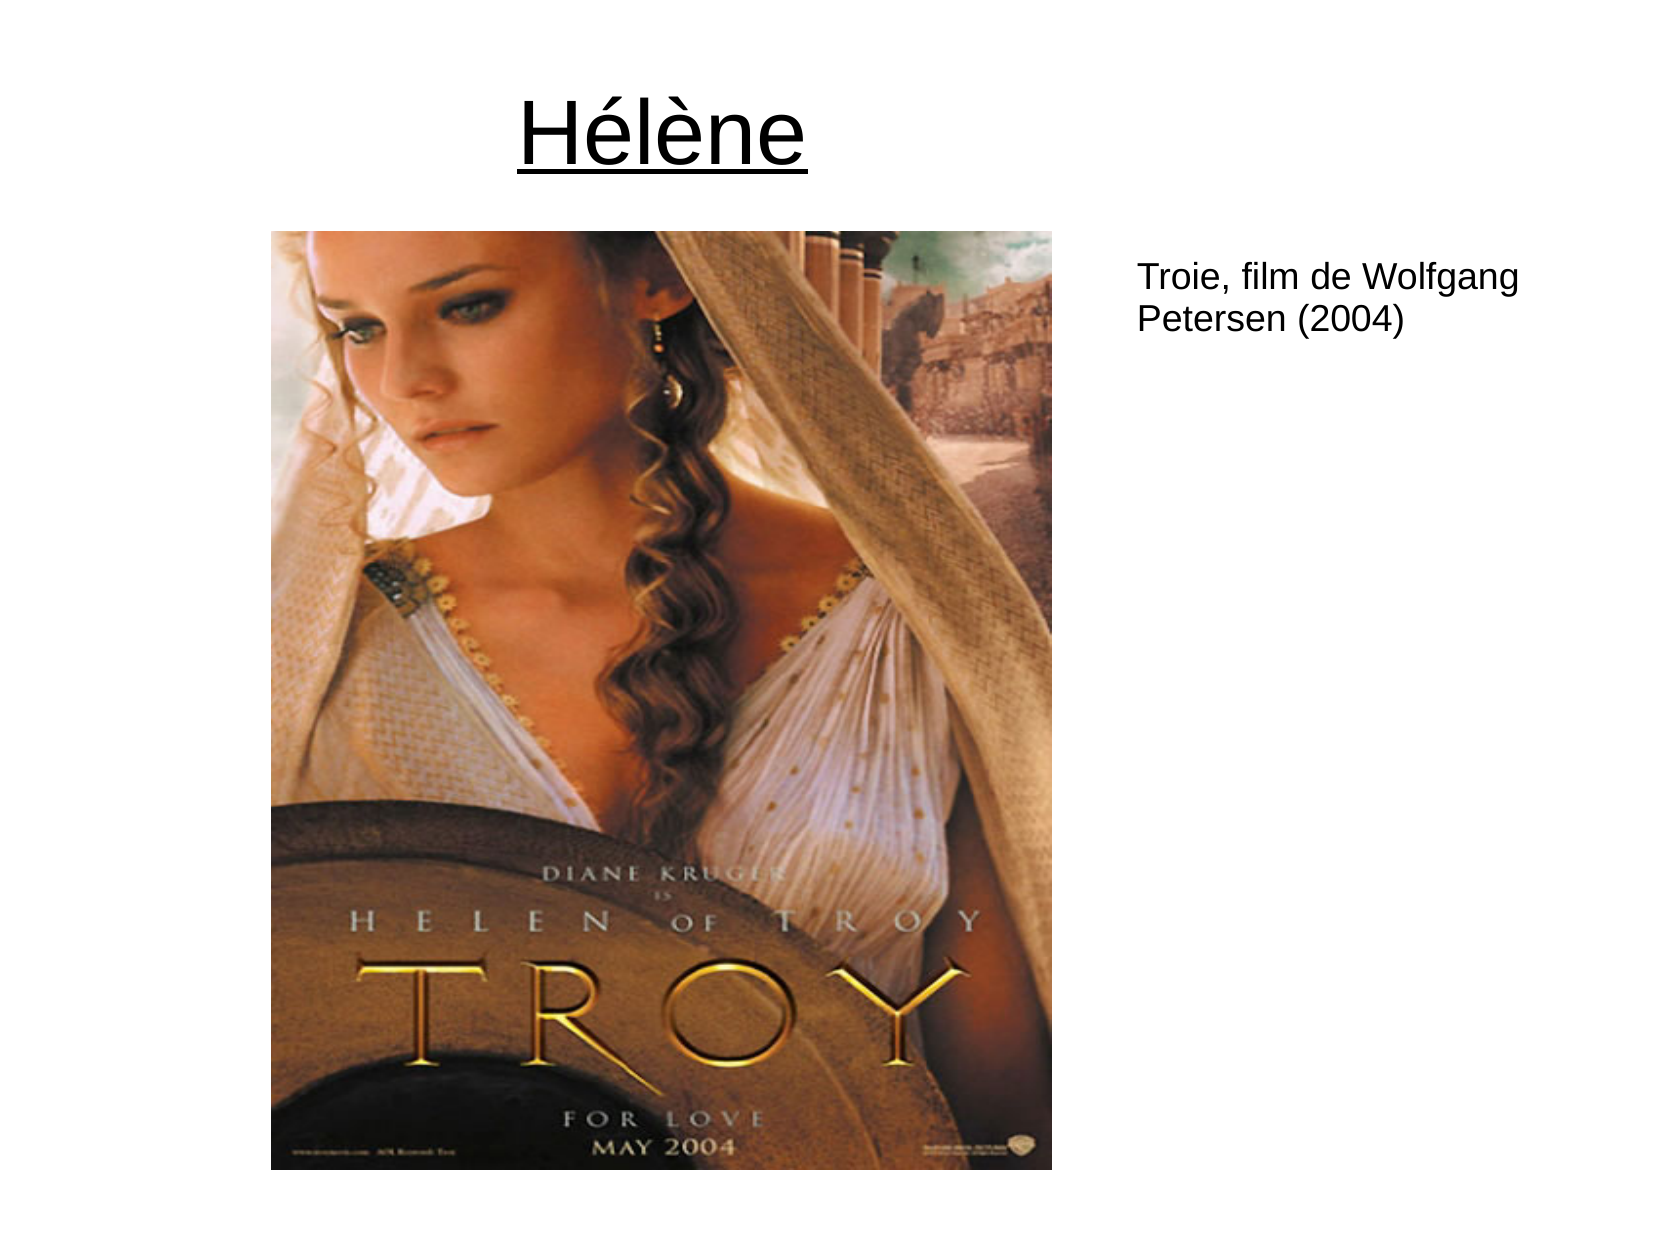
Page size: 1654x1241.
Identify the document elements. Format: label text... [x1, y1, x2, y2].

picture [271, 231, 1052, 1170]
title Hélène [248, 29, 1052, 237]
text_box Troie, film de Wolfgang Petersen (2004) [1122, 248, 1639, 485]
